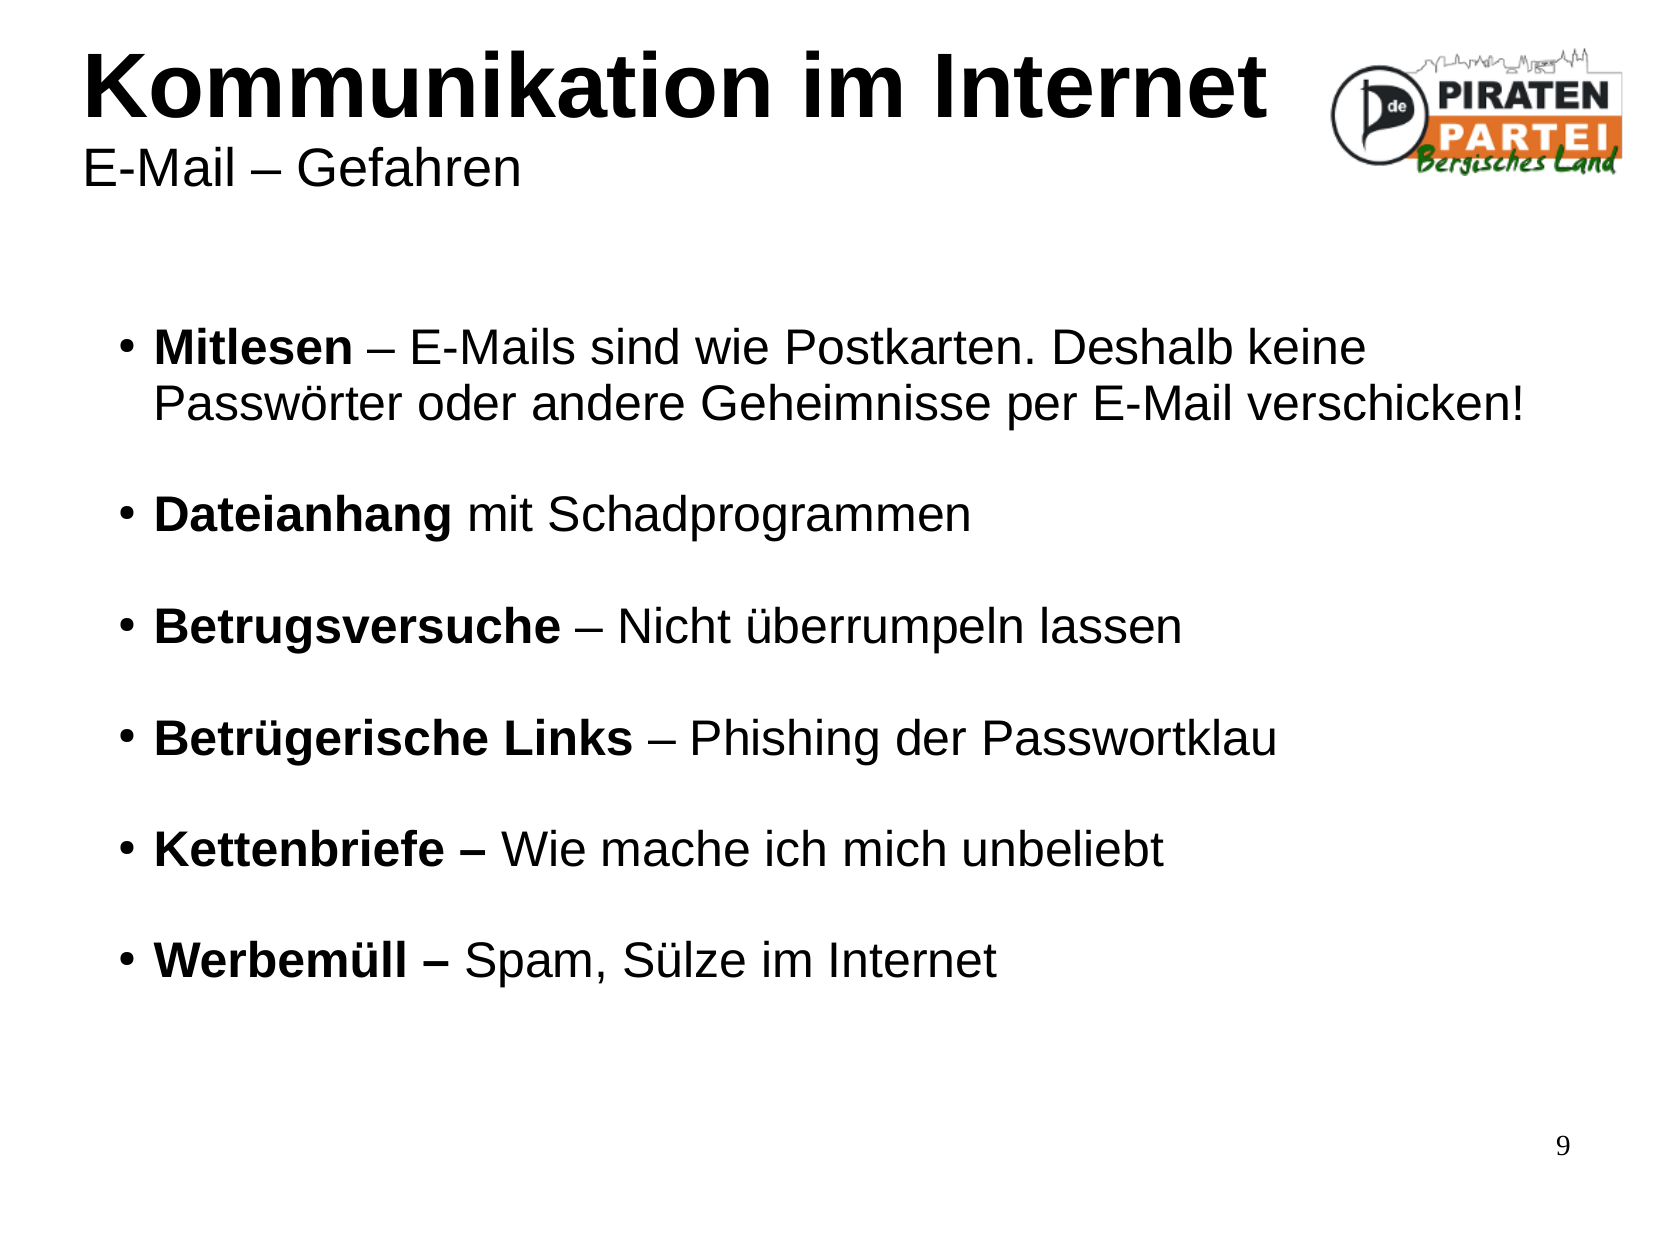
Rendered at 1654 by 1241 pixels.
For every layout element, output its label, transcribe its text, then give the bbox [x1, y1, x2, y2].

text_box Mitlesen – E-Mails sind wie Postkarten. Deshalb keine Passwörter oder andere Geheimnisse per E-Mail verschicken! Dateianhang mit Schadprogrammen Betrugsversuche – Nicht überrumpeln lassen Betrügerische Links – Phishing der Passwortklau Kettenbriefe – Wie mache ich mich unbeliebt Werbemüll – Spam, Sülze im Internet [82, 206, 1571, 1102]
picture [1328, 47, 1625, 176]
title Kommunikation im Internet E-Mail – Gefahren [82, 34, 1571, 198]
